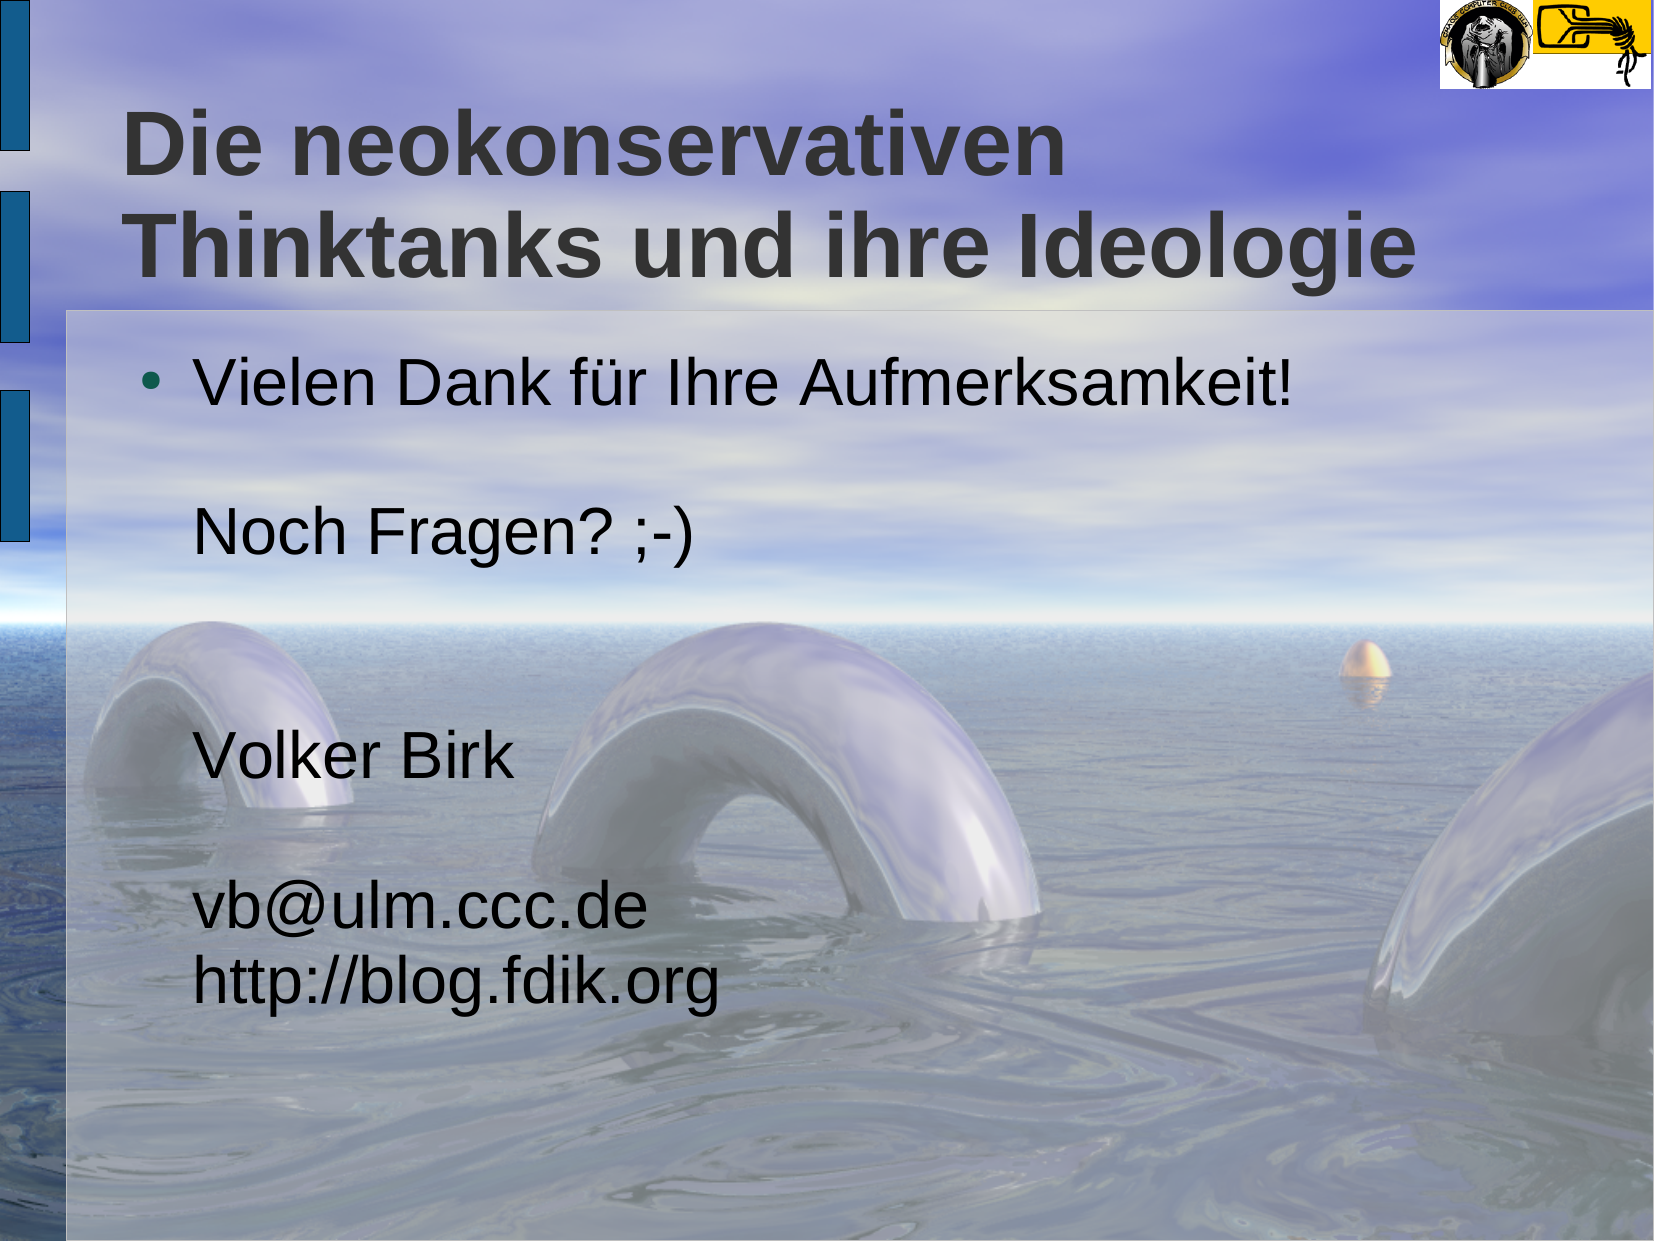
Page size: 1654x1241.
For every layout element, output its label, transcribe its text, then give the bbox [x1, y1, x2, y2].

title Die neokonservativen Thinktanks und ihre Ideologie [121, 91, 1534, 299]
picture [0, 0, 1654, 1241]
list Vielen Dank für Ihre Aufmerksamkeit! Noch Fragen? ;-) Volker Birk vb@ulm.ccc.de http://blog.fdik.org [121, 344, 1534, 1112]
